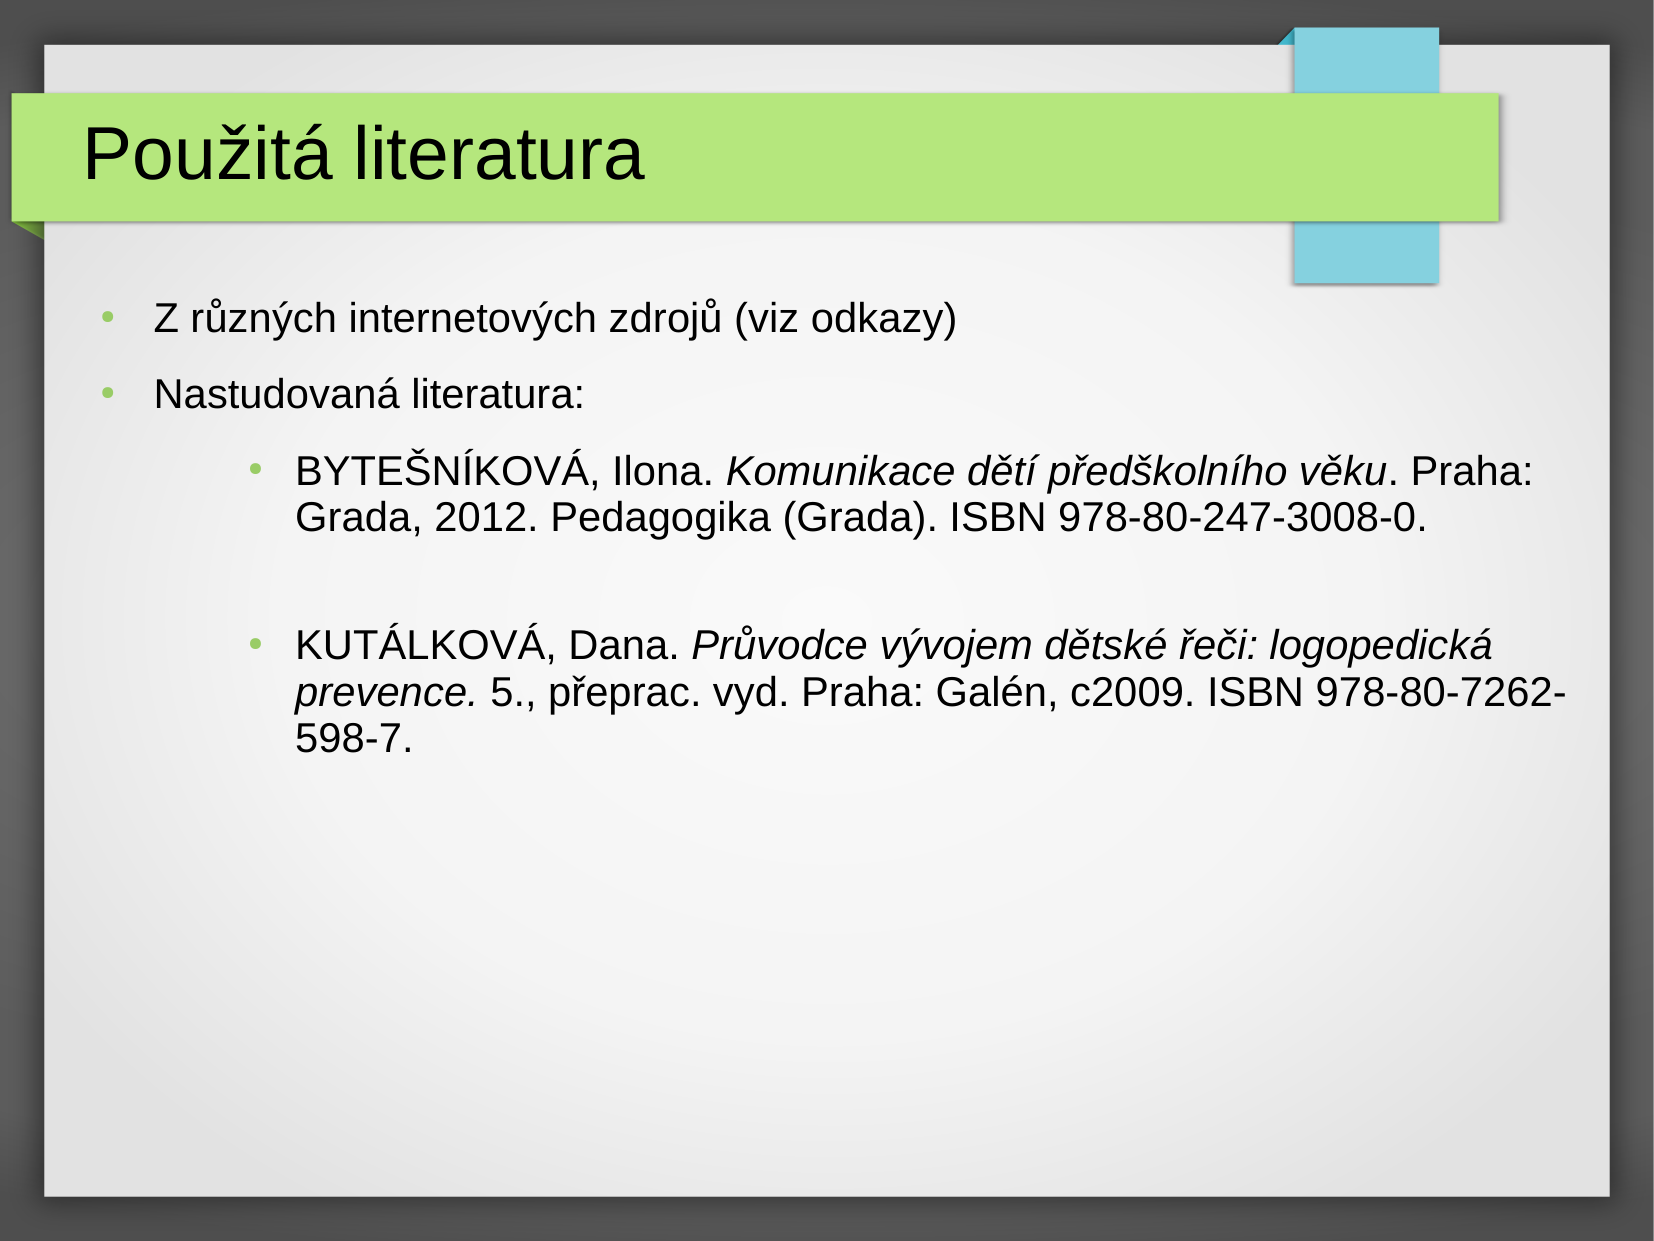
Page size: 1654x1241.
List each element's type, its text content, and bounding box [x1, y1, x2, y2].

title Použitá literatura [82, 94, 1264, 213]
picture [0, 0, 1654, 1241]
list Z různých internetových zdrojů (viz odkazy) Nastudovaná literatura: BYTEŠNÍKOVÁ, Ilona. Komunikace dětí předškolního věku. Praha: Grada, 2012. Pedagogika (Grada). ISBN 978-80-247-3008-0. KUTÁLKOVÁ, Dana. Průvodce vývojem dětské řeči: logopedická prevence. 5., přeprac. vyd. Praha: Galén, c2009. ISBN 978-80-7262-598-7. [82, 295, 1571, 1015]
